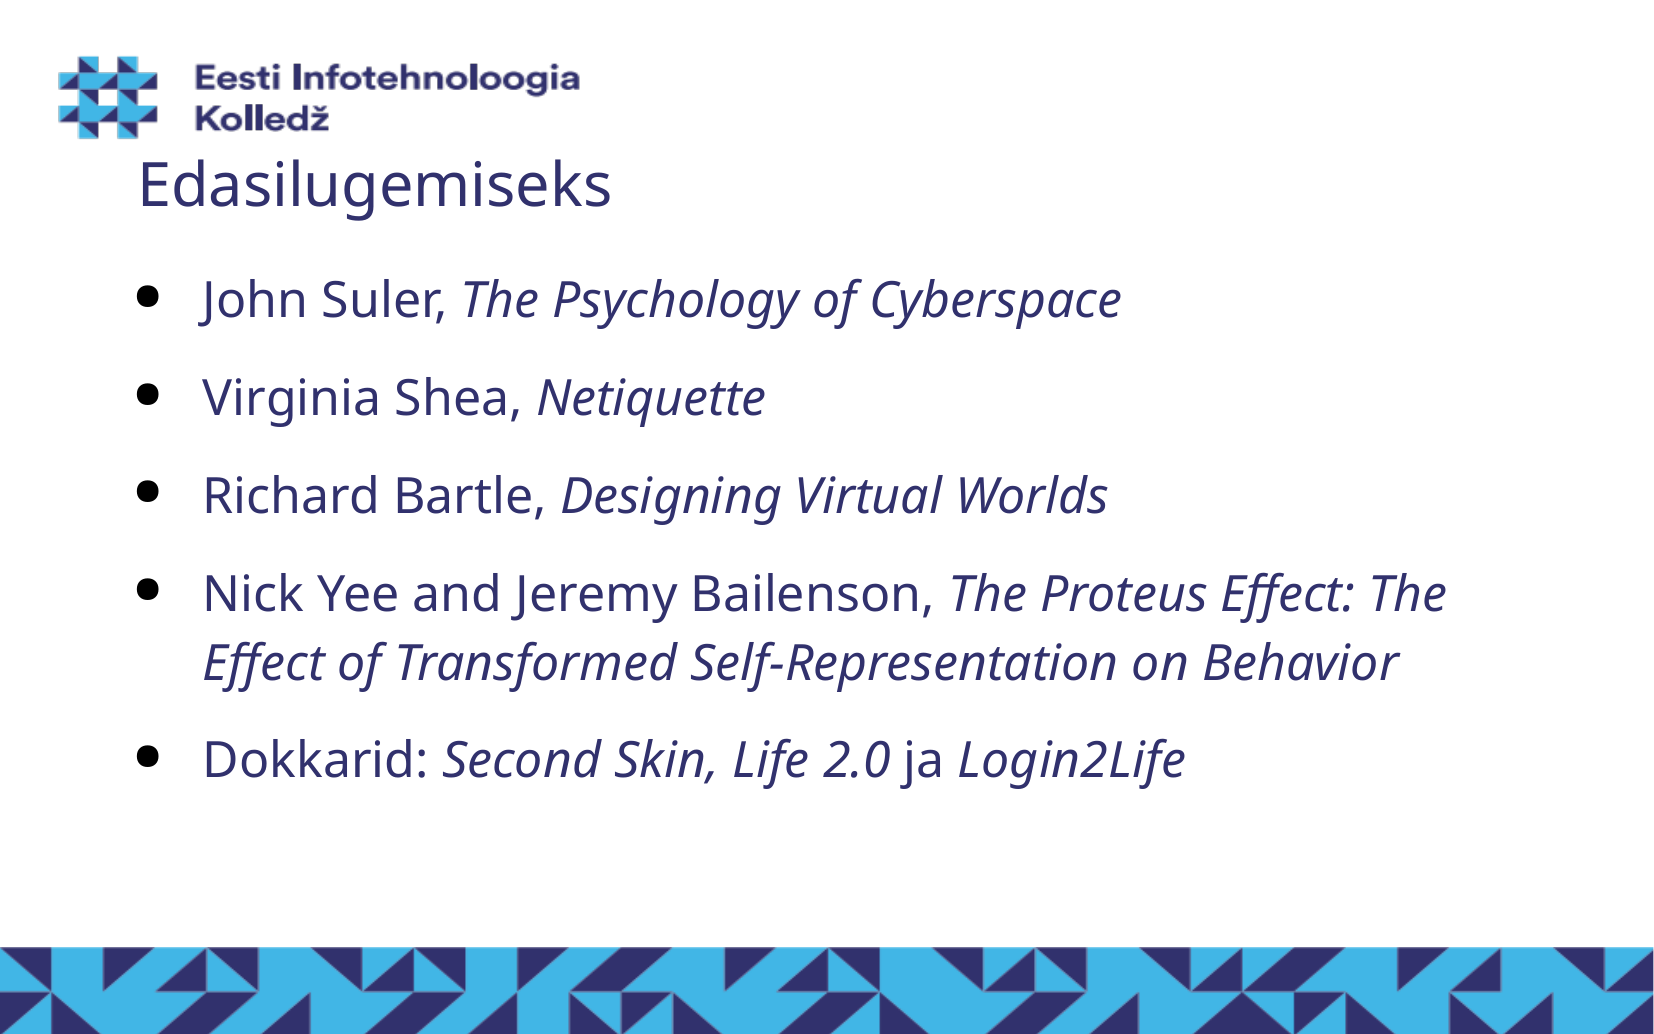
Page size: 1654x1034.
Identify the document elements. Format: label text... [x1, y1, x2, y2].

title Edasilugemiseks [137, 93, 1261, 263]
list John Suler, The Psychology of Cyberspace Virginia Shea, Netiquette Richard Bartle, Designing Virtual Worlds Nick Yee and Jeremy Bailenson, The Proteus Effect: The Effect of Transformed Self-Representation on Behavior Dokkarid: Second Skin, Life 2.0 ja Login2Life [121, 263, 1533, 1034]
